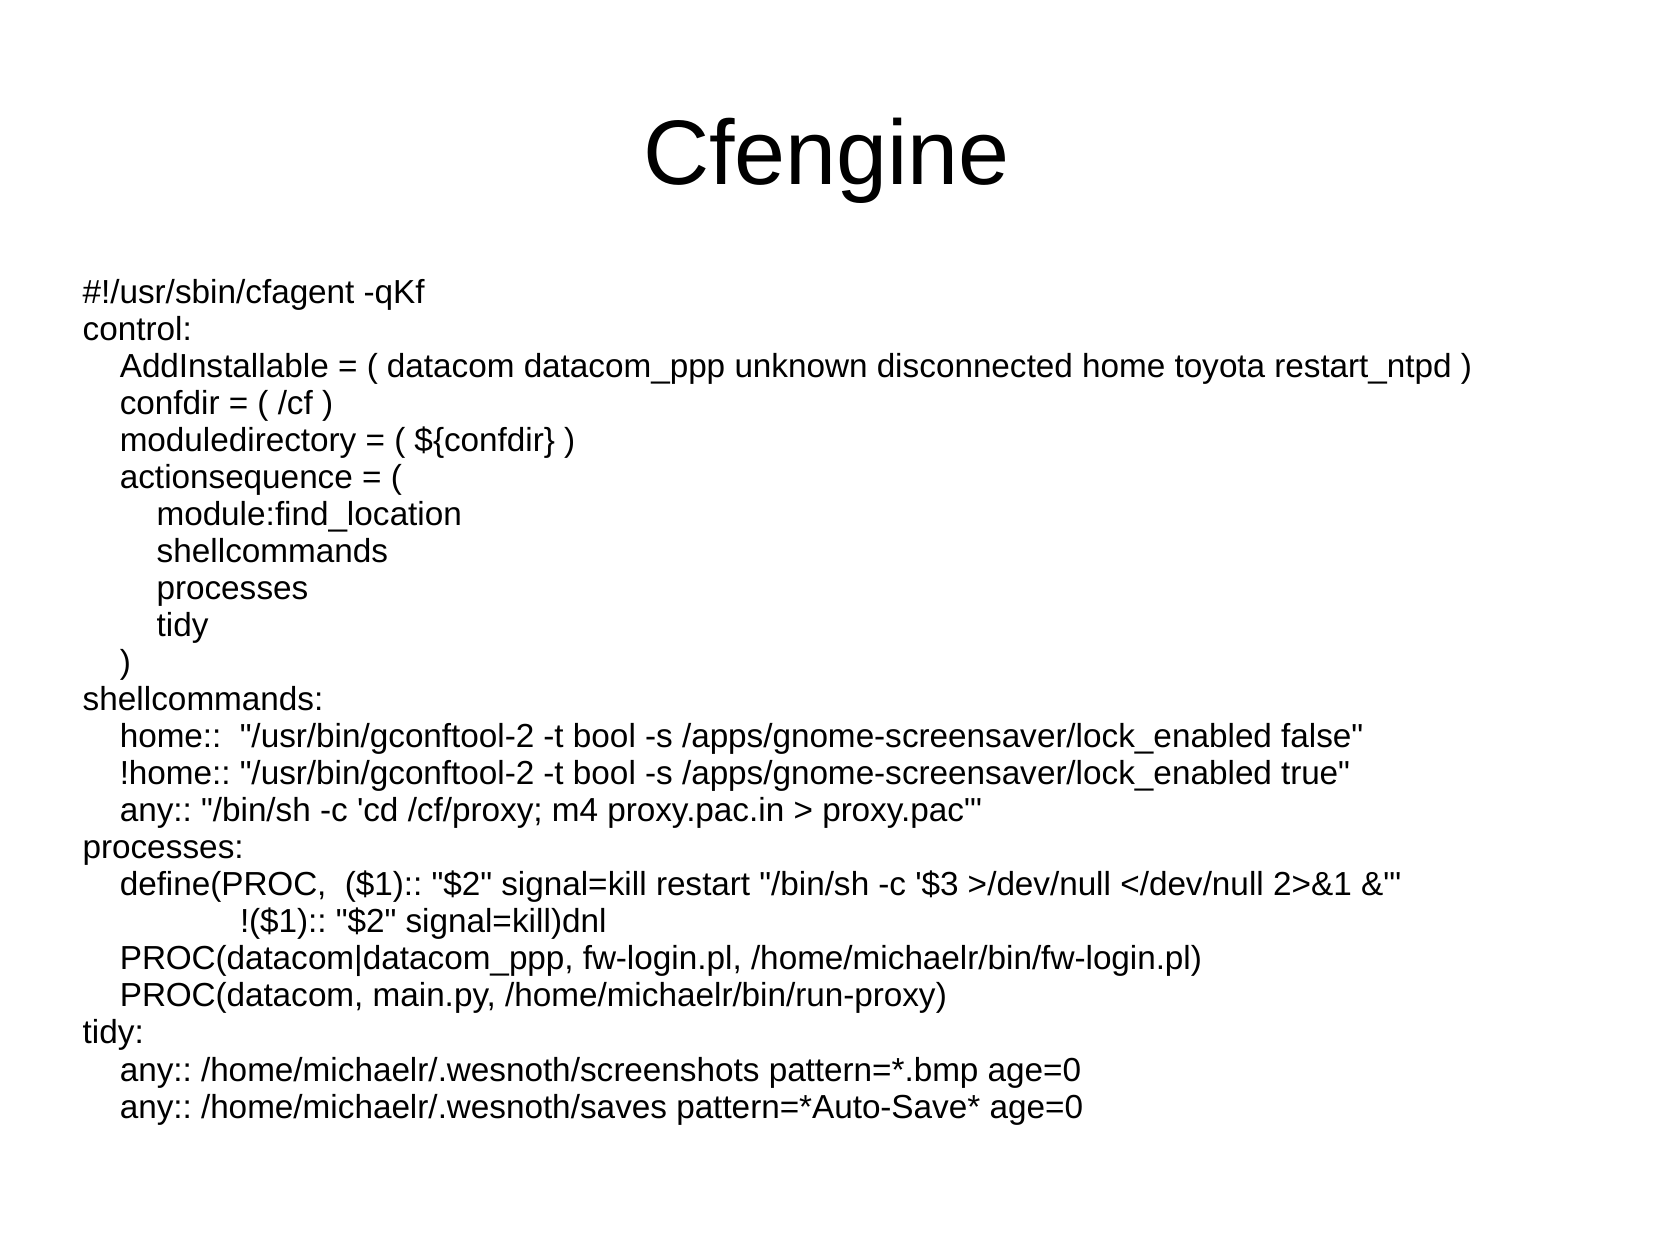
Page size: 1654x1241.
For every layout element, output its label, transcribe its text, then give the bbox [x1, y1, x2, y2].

subtitle #!/usr/sbin/cfagent -qKf control: AddInstallable = ( datacom datacom_ppp unknown disconnected home toyota restart_ntpd ) confdir = ( /cf ) moduledirectory = ( ${confdir} ) actionsequence = ( module:find_location shellcommands processes tidy ) shellcommands: home:: "/usr/bin/gconftool-2 -t bool -s /apps/gnome-screensaver/lock_enabled false" !home:: "/usr/bin/gconftool-2 -t bool -s /apps/gnome-screensaver/lock_enabled true" any:: "/bin/sh -c 'cd /cf/proxy; m4 proxy.pac.in > proxy.pac'" processes: define(PROC, ($1):: "$2" signal=kill restart "/bin/sh -c '$3 >/dev/null </dev/null 2>&1 &'" !($1):: "$2" signal=kill)dnl PROC(datacom|datacom_ppp, fw-login.pl, /home/michaelr/bin/fw-login.pl) PROC(datacom, main.py, /home/michaelr/bin/run-proxy) tidy: any:: /home/michaelr/.wesnoth/screenshots pattern=*.bmp age=0 any:: /home/michaelr/.wesnoth/saves pattern=*Auto-Save* age=0 [82, 224, 1571, 1174]
title Cfengine [82, 49, 1571, 224]
